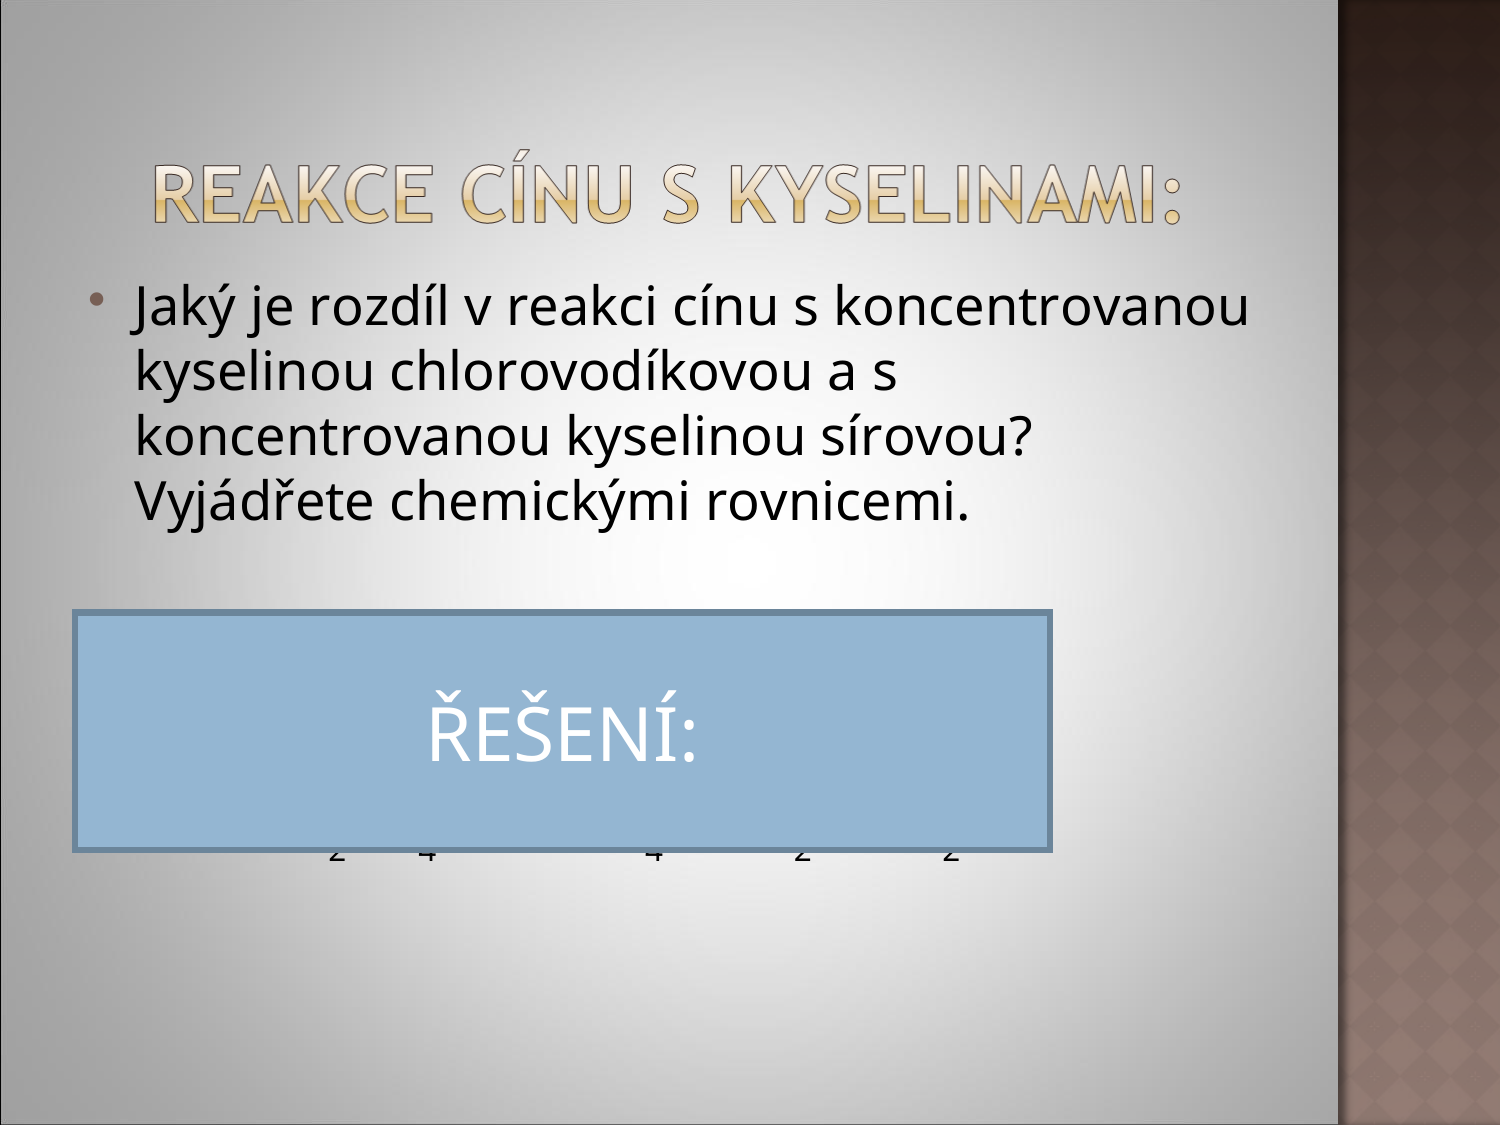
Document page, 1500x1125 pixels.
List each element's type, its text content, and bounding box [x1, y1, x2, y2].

list Jaký je rozdíl v reakci cínu s koncentrovanou kyselinou chlorovodíkovou a s koncentrovanou kyselinou sírovou? Vyjádřete chemickými rovnicemi. Sn + 2HCl → SnCl2 + H2 Sn + 2H2SO4 → SnSO4 + SO2 + 2H2O [75, 263, 1288, 1060]
text_box ŘEŠENÍ: [75, 612, 1051, 850]
text_box [73, 52, 1265, 241]
picture [0, 0, 1500, 1125]
